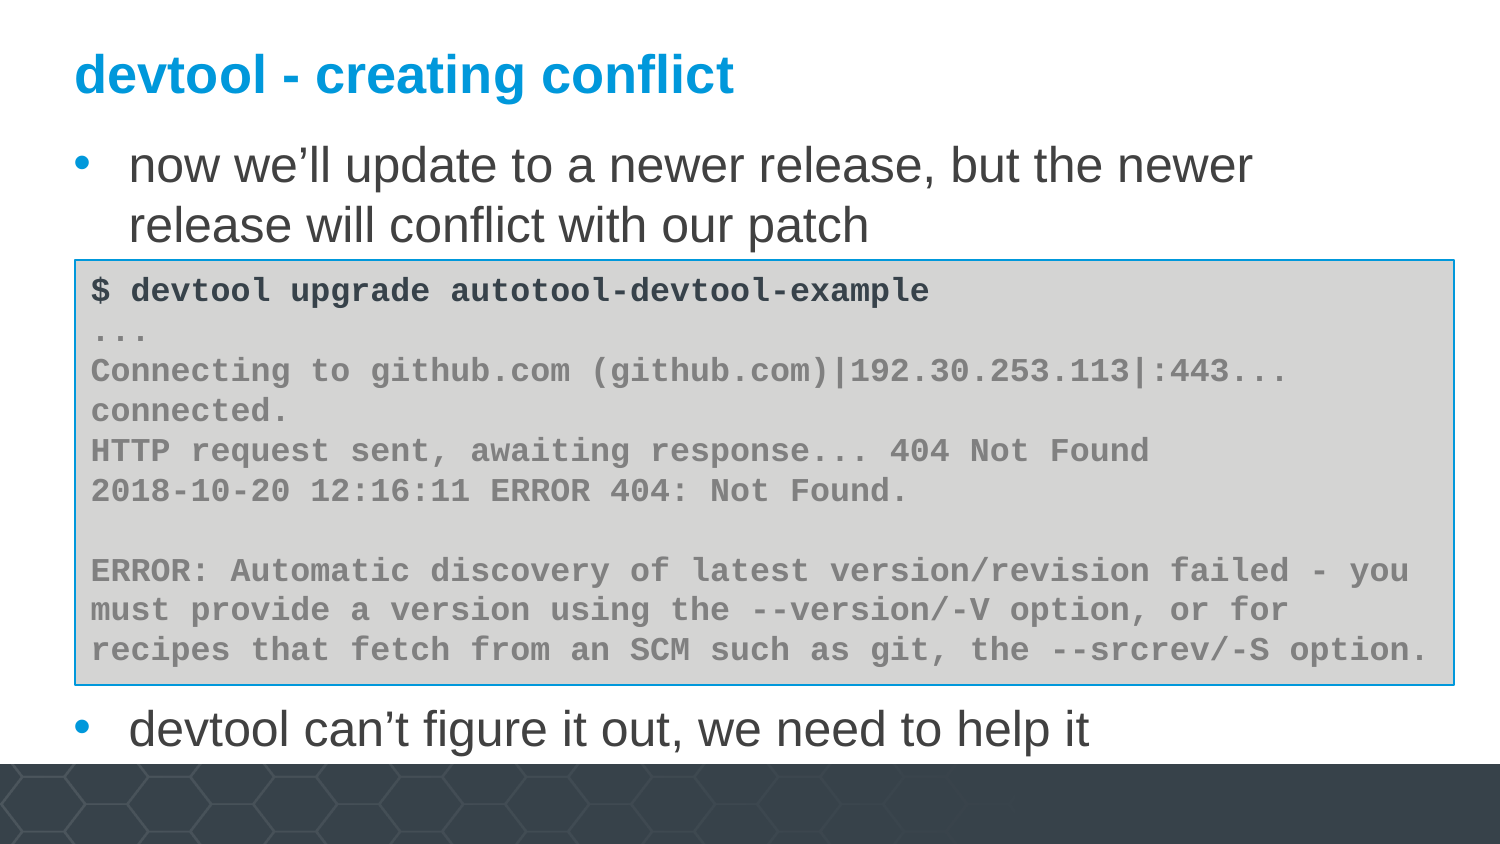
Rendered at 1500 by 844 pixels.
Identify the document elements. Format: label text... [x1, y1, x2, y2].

text_box now we’ll update to a newer release, but the newer release will conflict with our patch [72, 132, 1422, 259]
picture [0, 0, 1500, 844]
text_box devtool - creating conflict [74, 50, 1424, 159]
text_box $ devtool upgrade autotool-devtool-example ... Connecting to github.com (github.com)|192.30.253.113|:443... connected. HTTP request sent, awaiting response... 404 Not Found 2018-10-20 12:16:11 ERROR 404: Not Found. ERROR: Automatic discovery of latest version/revision failed - you must provide a version using the --version/-V option, or for recipes that fetch from an SCM such as git, the --srcrev/-S option. [74, 259, 1455, 686]
text_box devtool can’t figure it out, we need to help it [72, 696, 1422, 786]
